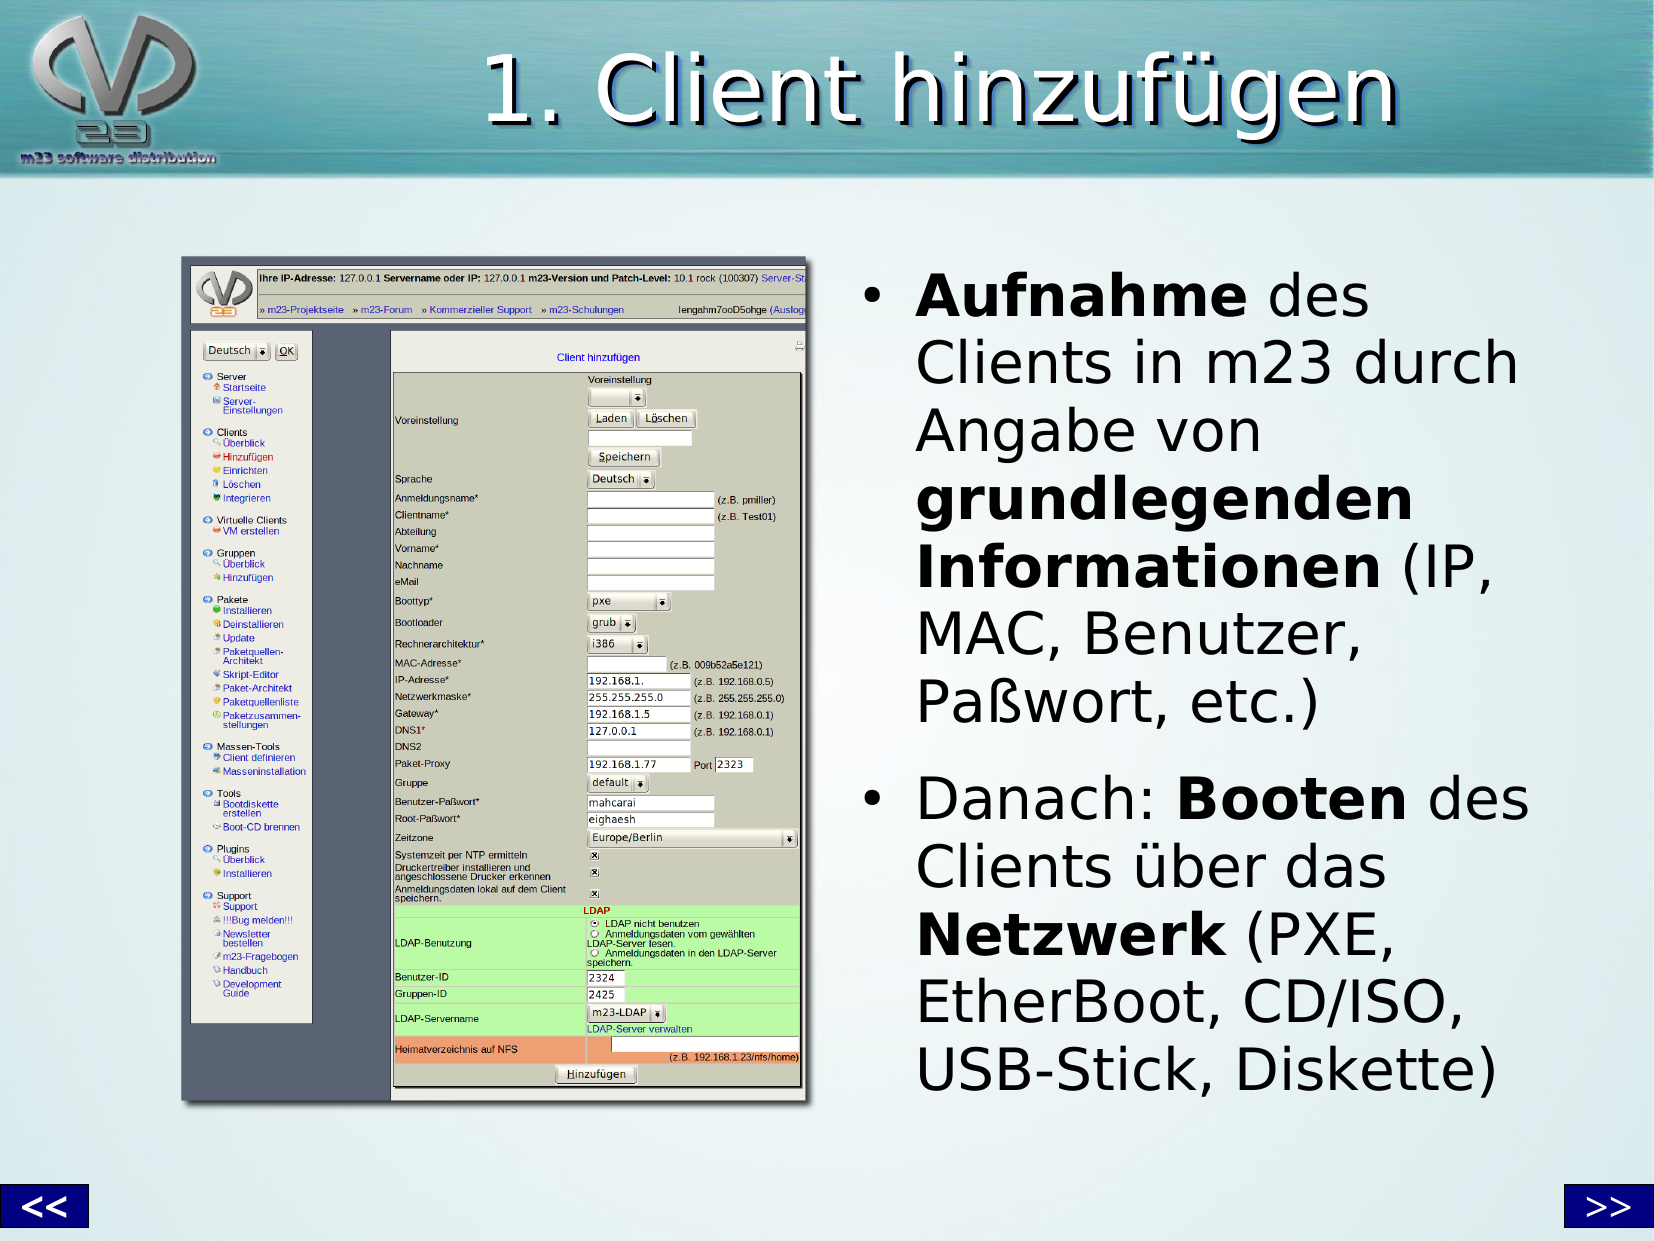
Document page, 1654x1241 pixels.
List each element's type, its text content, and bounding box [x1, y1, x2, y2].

list Aufnahme des Clients in m23 durch Angabe von grundlegenden Informationen (IP, MAC, Benutzer, Paßwort, etc.) Danach: Booten des Clients über das Netzwerk (PXE, EtherBoot, CD/ISO, USB-Stick, Diskette) [844, 262, 1584, 1105]
title 1. Client hinzufügen [224, 2, 1654, 178]
picture [0, 0, 1654, 1241]
